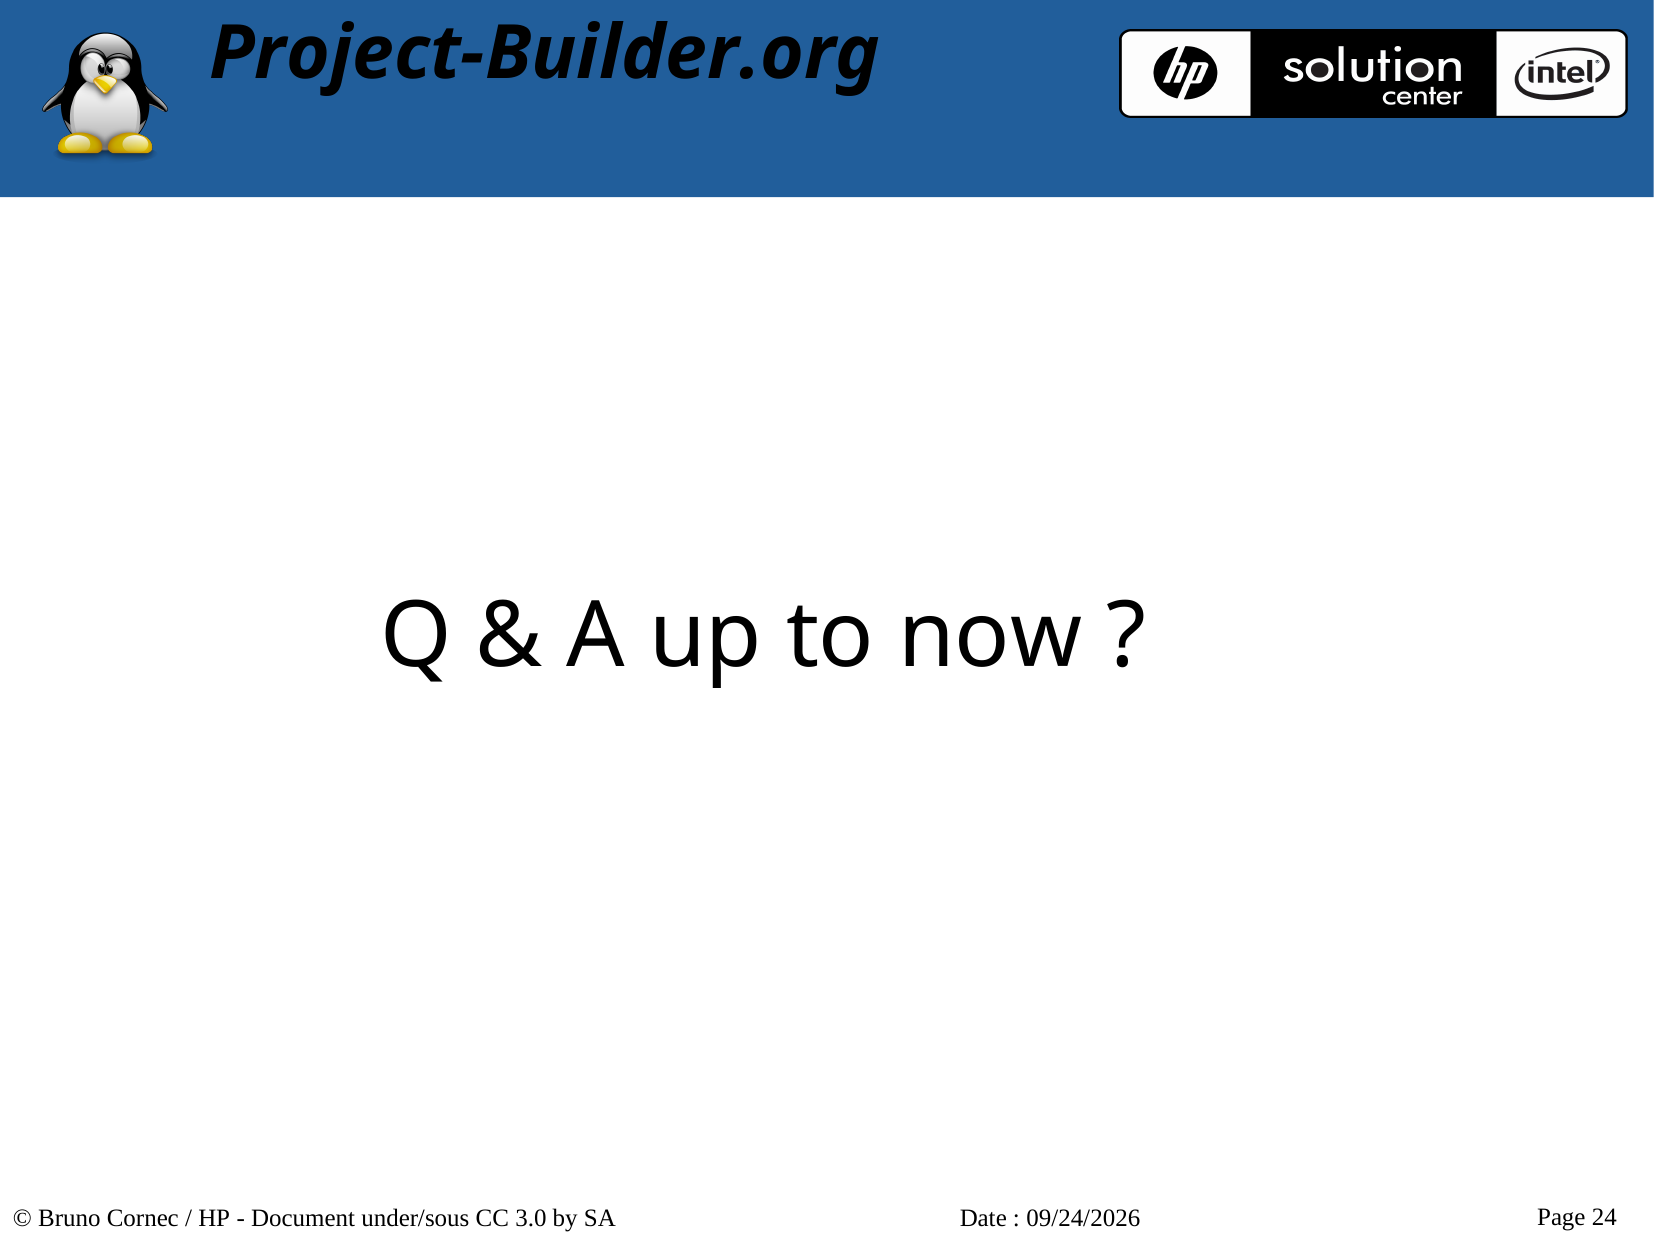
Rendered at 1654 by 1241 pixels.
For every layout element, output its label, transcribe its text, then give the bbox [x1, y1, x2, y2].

text_box Q & A up to now ? [380, 568, 1126, 676]
picture [1119, 29, 1628, 118]
picture [42, 29, 168, 167]
